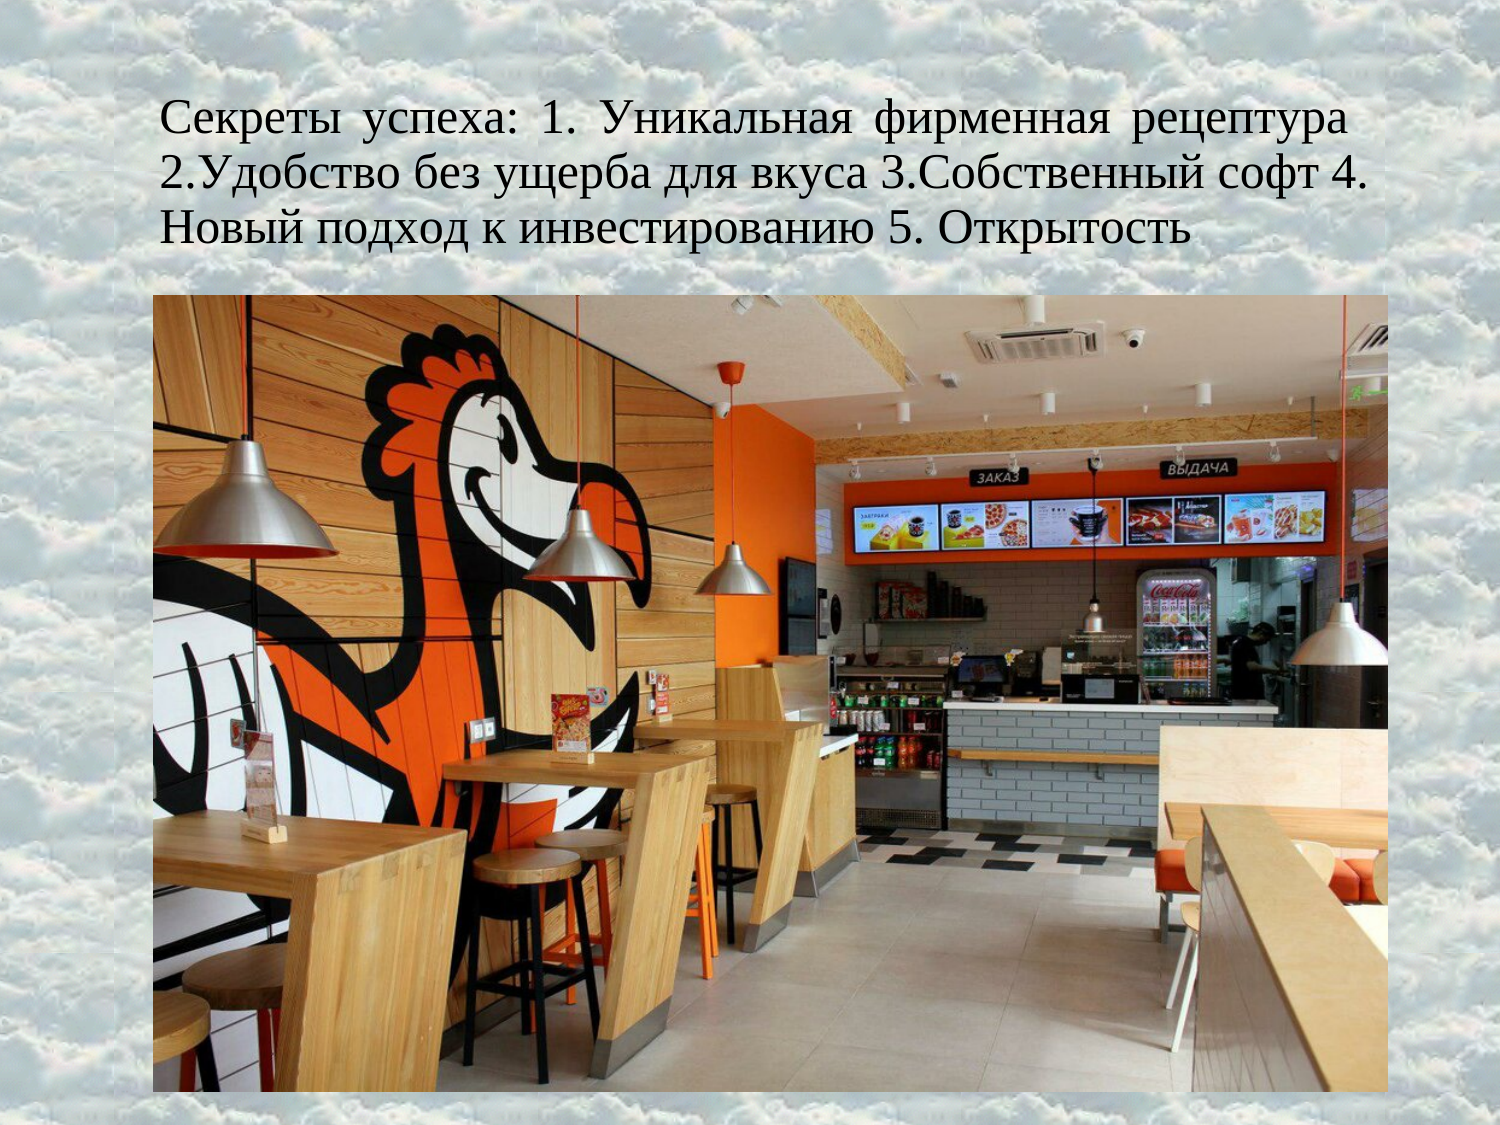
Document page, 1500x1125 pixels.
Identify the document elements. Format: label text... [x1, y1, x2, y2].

picture [0, 0, 1500, 1125]
list Секреты успеха: 1. Уникальная фирменная рецептура 2.Удобство без ущерба для вкуса 3.Собственный софт 4. Новый подход к инвестированию 5. Открытость [88, 88, 1370, 798]
